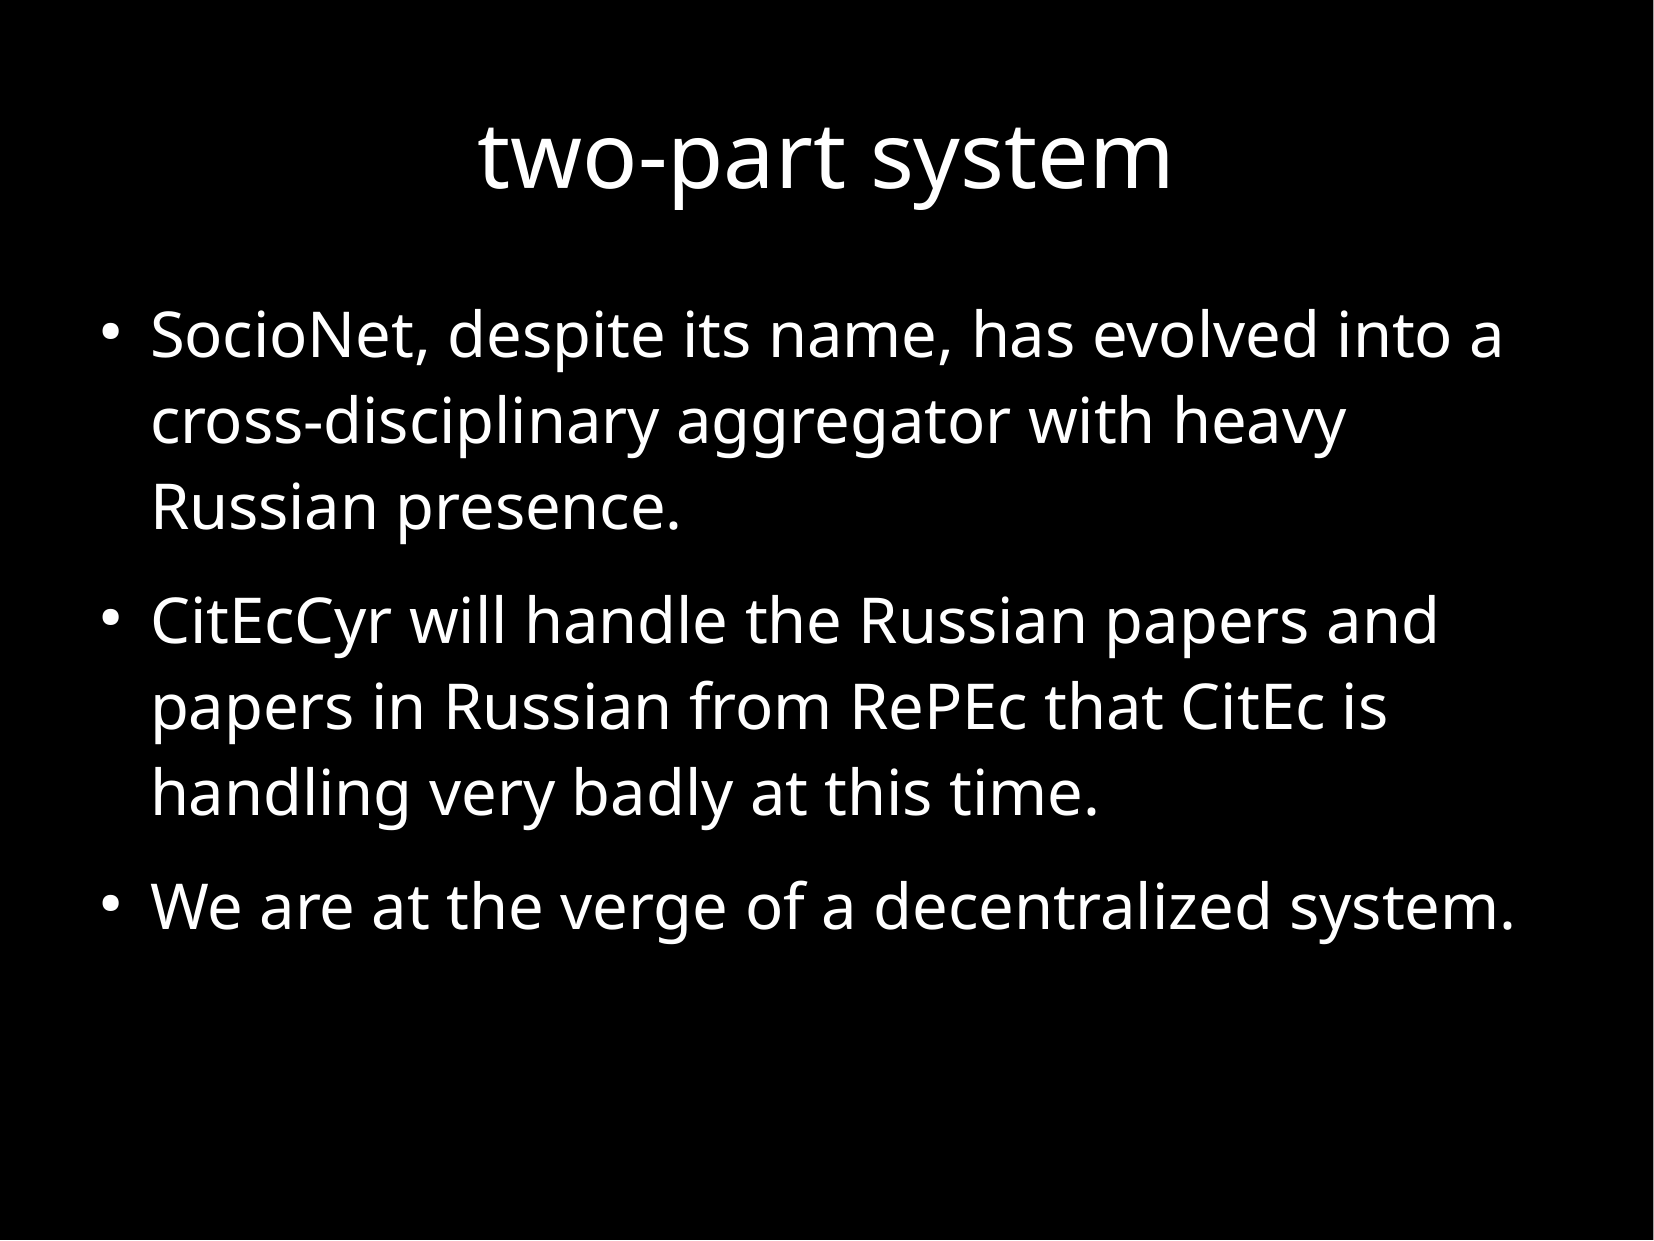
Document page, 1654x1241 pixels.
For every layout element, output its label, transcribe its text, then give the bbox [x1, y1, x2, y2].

list SocioNet, despite its name, has evolved into a cross-disciplinary aggregator with heavy Russian presence. CitEcCyr will handle the Russian papers and papers in Russian from RePEc that CitEc is handling very badly at this time. We are at the verge of a decentralized system. [82, 290, 1571, 1010]
title two-part system [82, 49, 1571, 257]
